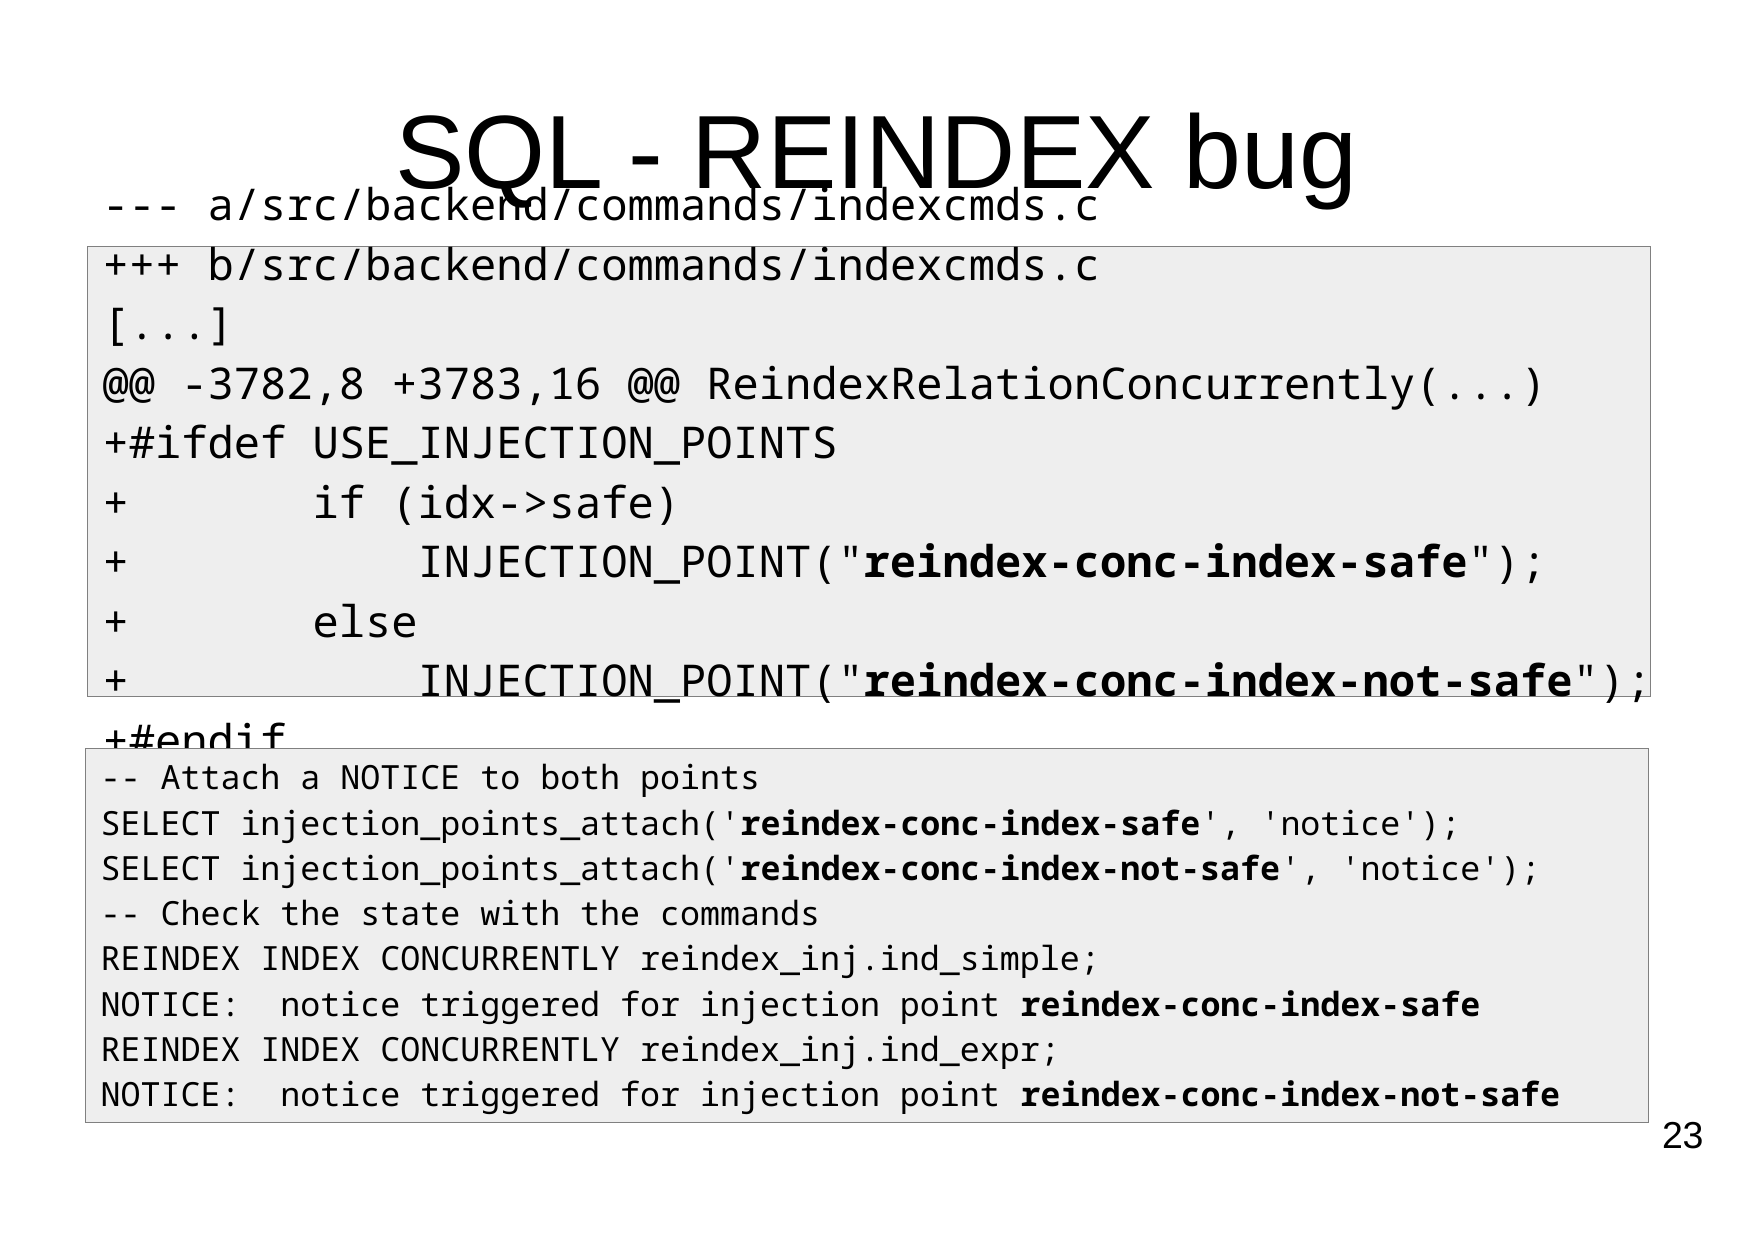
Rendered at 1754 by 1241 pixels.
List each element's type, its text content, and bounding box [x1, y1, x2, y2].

text_box -- Attach a NOTICE to both points SELECT injection_points_attach('reindex-conc-index-safe', 'notice'); SELECT injection_points_attach('reindex-conc-index-not-safe', 'notice'); -- Check the state with the commands REINDEX INDEX CONCURRENTLY reindex_inj.ind_simple; NOTICE: notice triggered for injection point reindex-conc-index-safe REINDEX INDEX CONCURRENTLY reindex_inj.ind_expr; NOTICE: notice triggered for injection point reindex-conc-index-not-safe [85, 748, 1649, 1123]
text_box <number> [1447, 1106, 1719, 1201]
title SQL - REINDEX bug [87, 49, 1667, 257]
text_box --- a/src/backend/commands/indexcmds.c +++ b/src/backend/commands/indexcmds.c [...] @@ -3782,8 +3783,16 @@ ReindexRelationConcurrently(...) +#ifdef USE_INJECTION_POINTS + if (idx->safe) + INJECTION_POINT("reindex-conc-index-safe"); + else + INJECTION_POINT("reindex-conc-index-not-safe"); +#endif [87, 246, 1651, 697]
